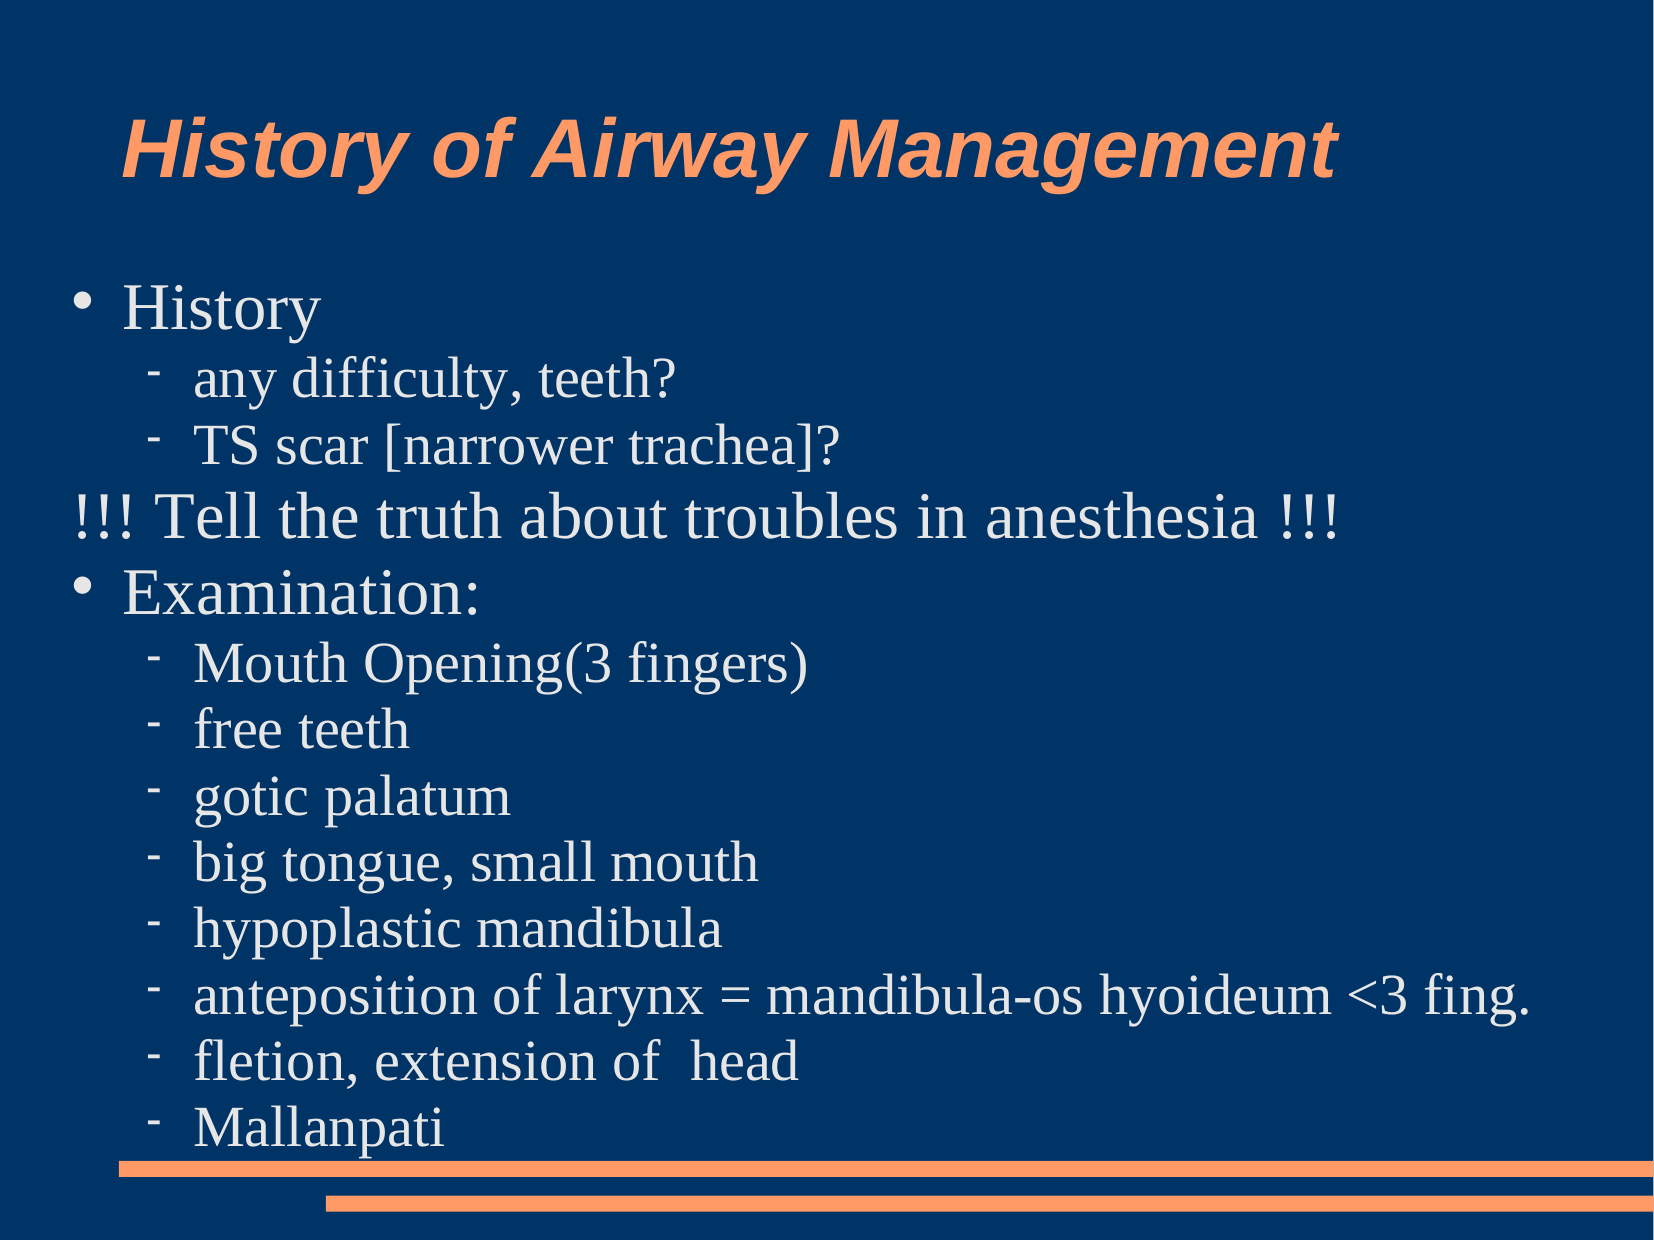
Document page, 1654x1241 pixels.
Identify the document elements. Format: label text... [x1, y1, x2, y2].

list History any difficulty, teeth? TS scar [narrower trachea]? !!! Tell the truth about troubles in anesthesia !!! Examination: Mouth Opening(3 fingers) free teeth gotic palatum big tongue, small mouth hypoplastic mandibula anteposition of larynx = mandibula-os hyoideum <3 fing. fletion, extension of head Mallanpati [54, 268, 1654, 1221]
title History of Airway Management [121, 46, 1534, 254]
